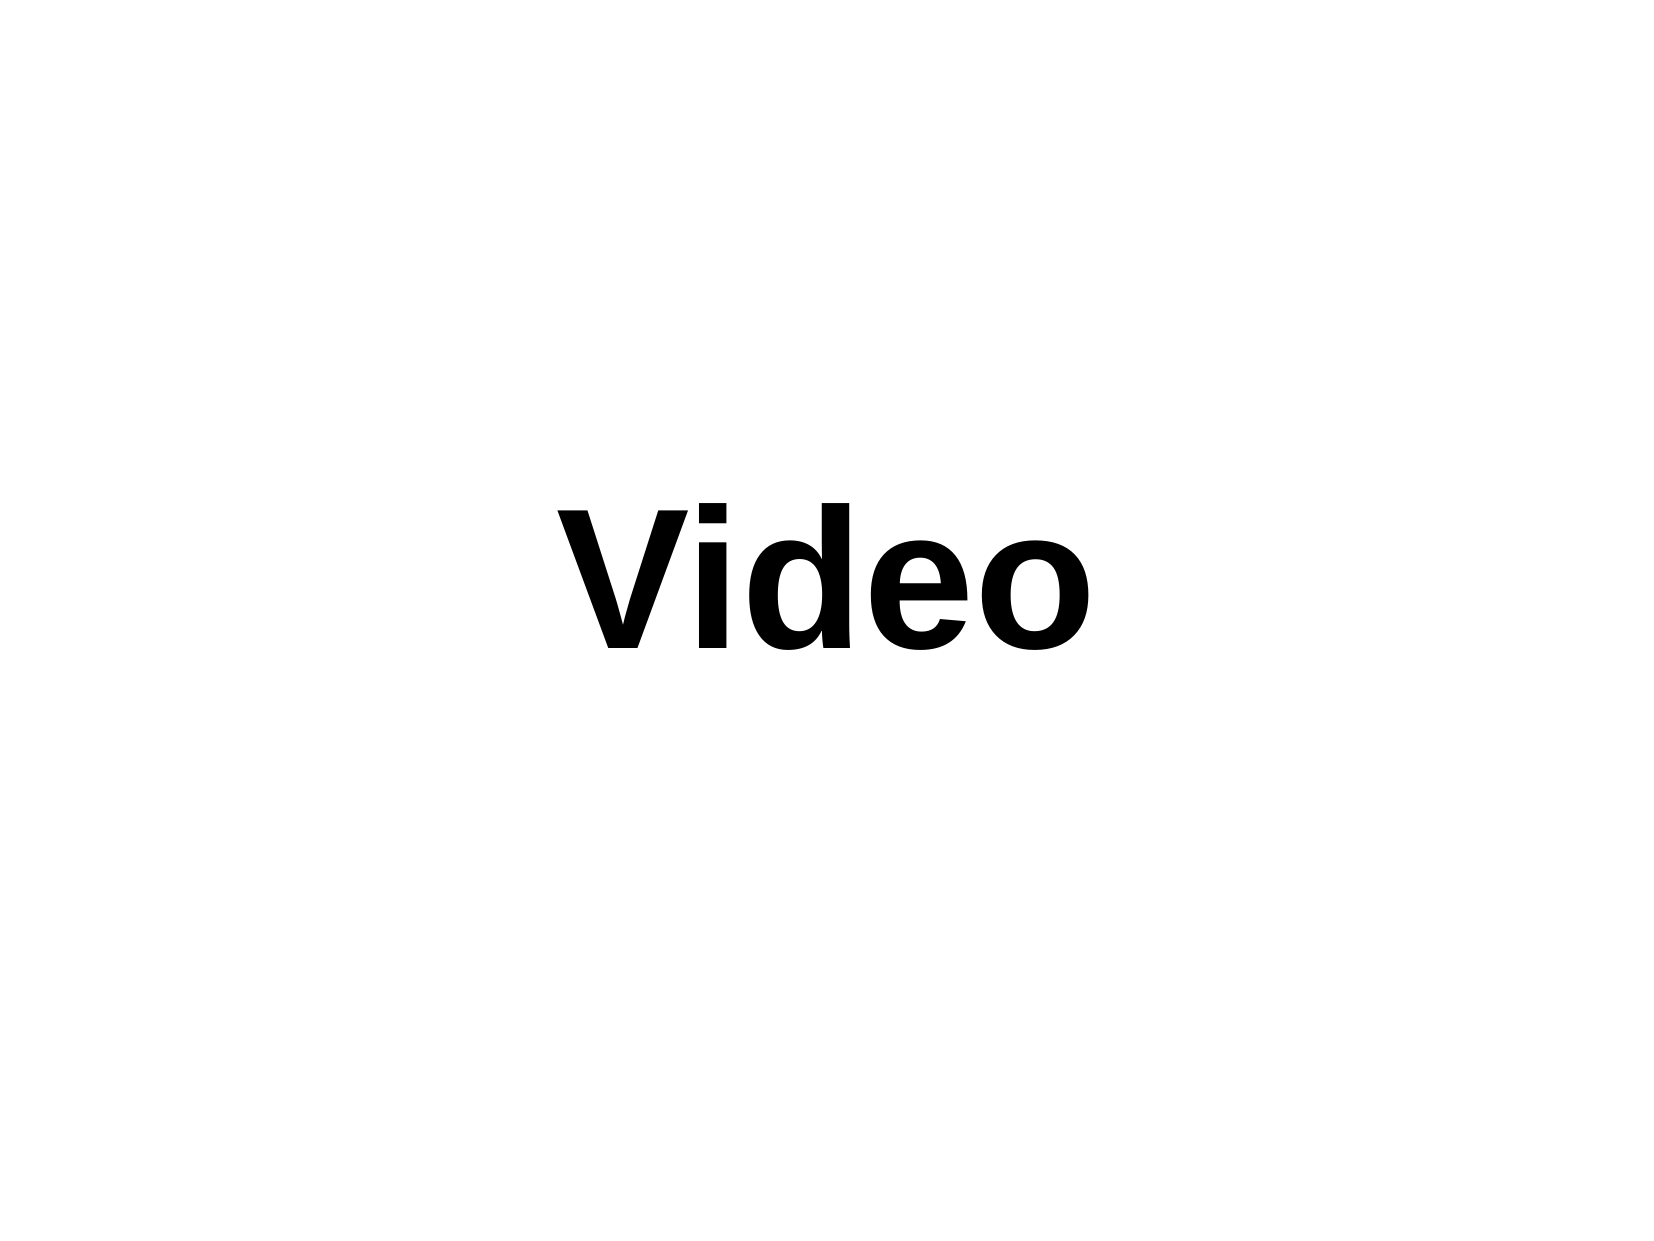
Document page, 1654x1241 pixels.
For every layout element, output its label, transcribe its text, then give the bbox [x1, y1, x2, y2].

subtitle Video [82, 56, 1571, 1102]
